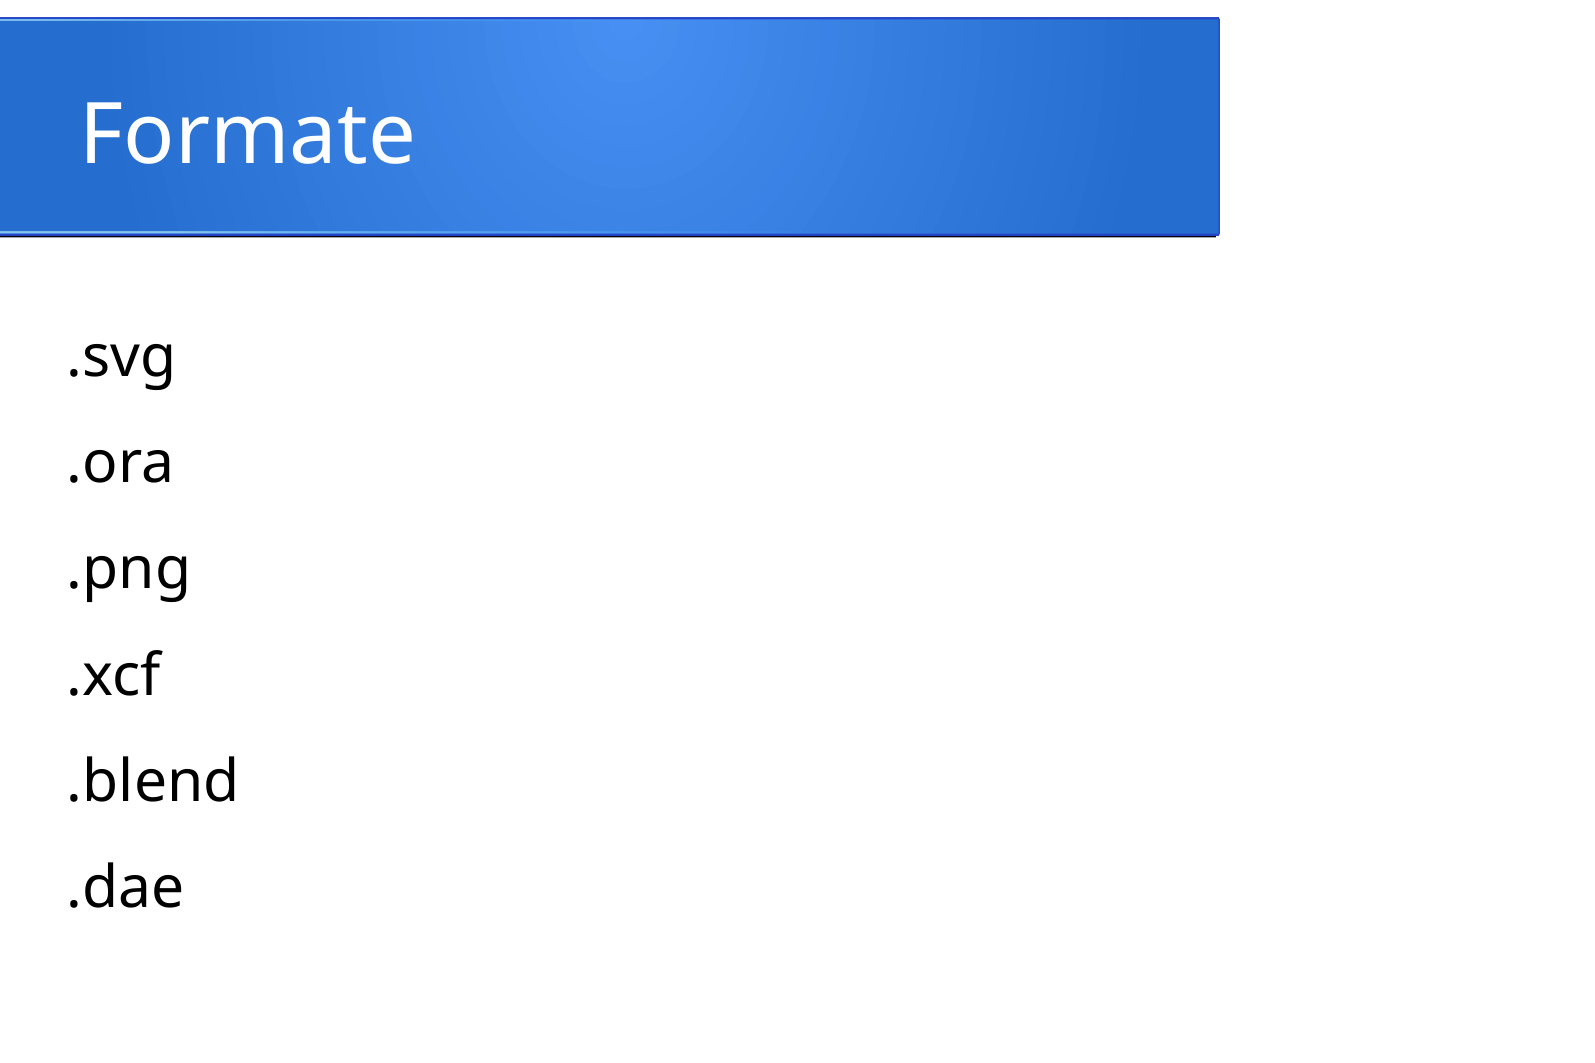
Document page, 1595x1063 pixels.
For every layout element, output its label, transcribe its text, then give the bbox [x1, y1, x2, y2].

picture [0, 15, 1224, 242]
title Formate [79, 42, 1206, 220]
list .svg .ora .png .xcf .blend .dae [66, 313, 1471, 931]
